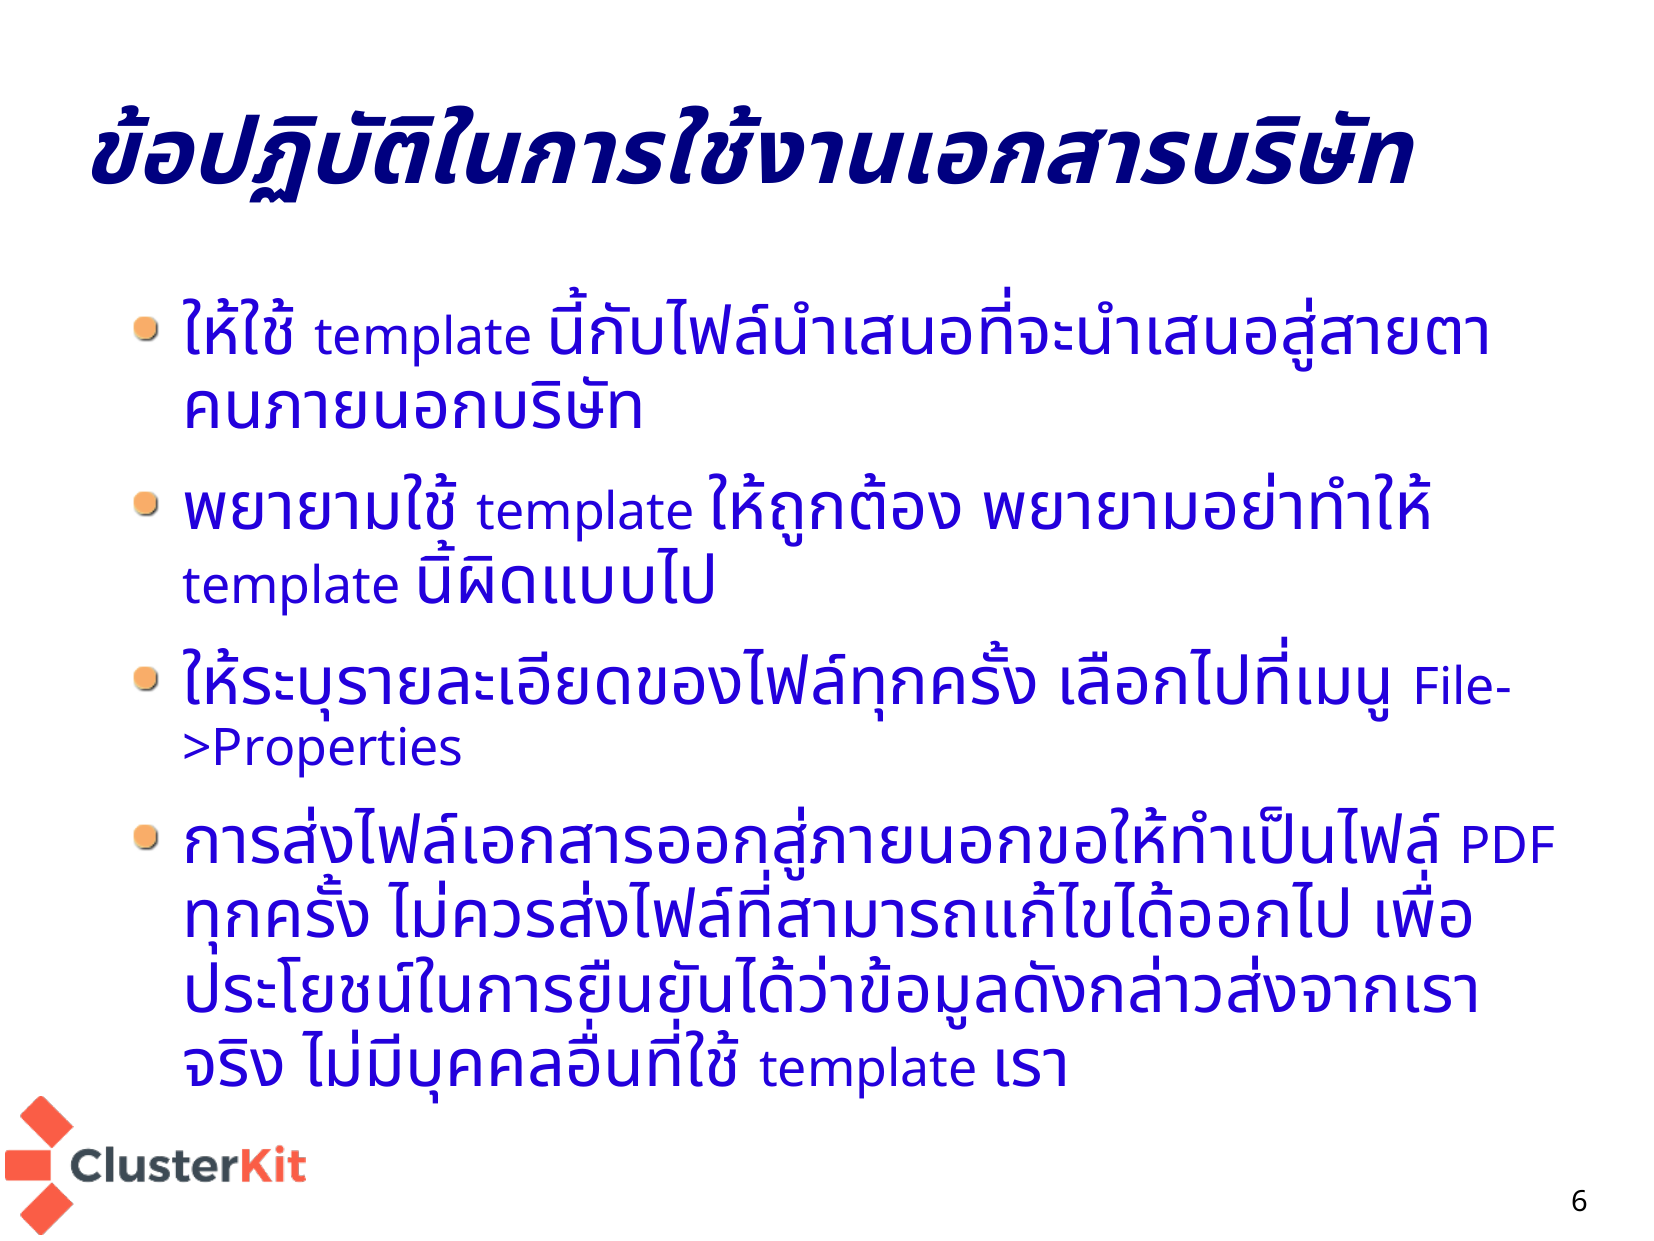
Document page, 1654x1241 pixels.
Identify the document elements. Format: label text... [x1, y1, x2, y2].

title ข้อปฏิบัติในการใช้งานเอกสารบริษัท [82, 49, 1570, 257]
list ให้ใช้ template นี้กับไฟล์นำเสนอที่จะนำเสนอสู่สายตาคนภายนอกบริษัท พยายามใช้ template ให้ถูกต้อง พยายามอย่าทำให้ template นิ้ผิดแบบไป ให้ระบุรายละเอียดของไฟล์ทุกครั้ง เลือกไปที่เมนู File->Properties การส่งไฟล์เอกสารออกสู่ภายนอกขอให้ทำเป็นไฟล์ PDF ทุกครั้ง ไม่ควรส่งไฟล์ที่สามารถแก้ไขได้ออกไป เพื่อประโยชน์ในการยืนยันได้ว่าข้อมูลดังกล่าวส่งจากเราจริง ไม่มีบุคคลอื่นที่ใช้ template เรา [82, 290, 1570, 1109]
picture [5, 1096, 306, 1235]
